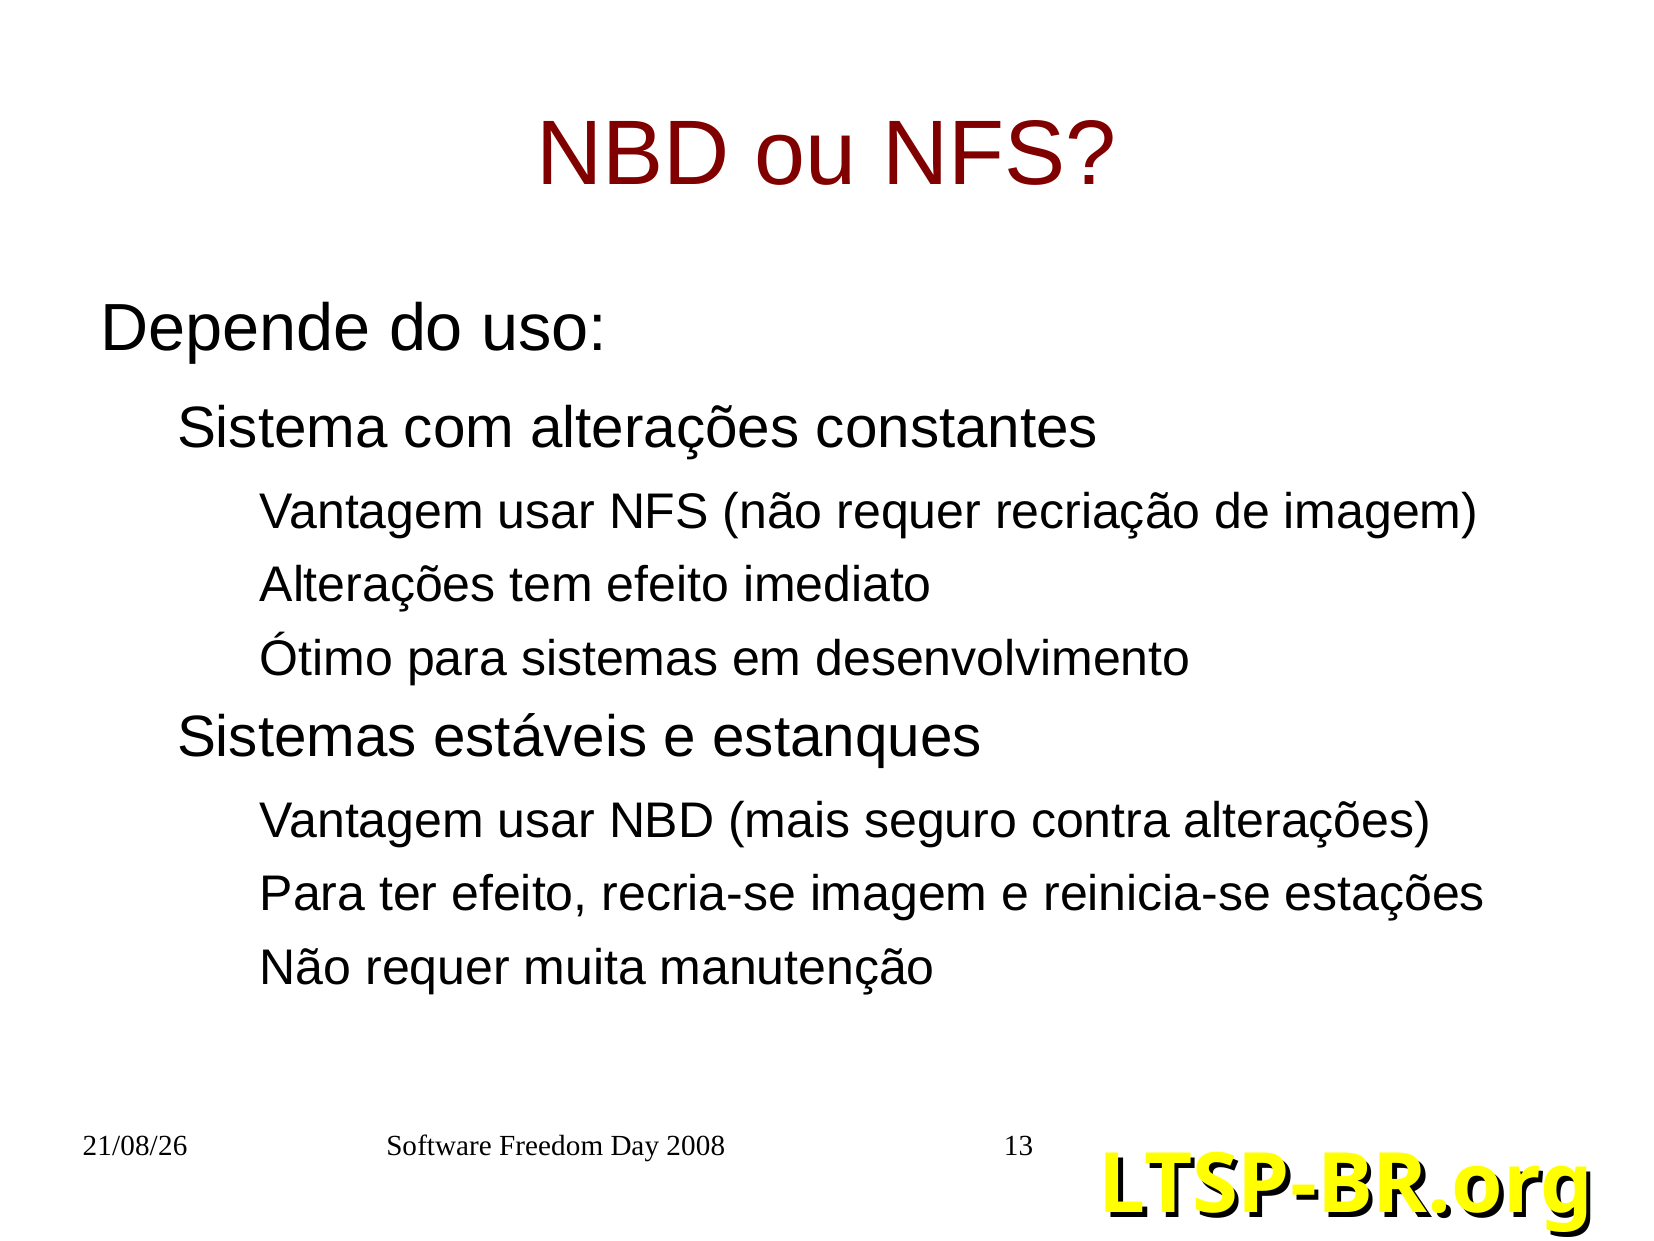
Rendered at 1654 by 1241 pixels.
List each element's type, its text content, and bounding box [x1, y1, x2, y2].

title NBD ou NFS? [82, 56, 1571, 250]
list Depende do uso: Sistema com alterações constantes Vantagem usar NFS (não requer recriação de imagem) Alterações tem efeito imediato Ótimo para sistemas em desenvolvimento Sistemas estáveis e estanques Vantagem usar NBD (mais seguro contra alterações) Para ter efeito, recria-se imagem e reinicia-se estações Não requer muita manutenção [82, 290, 1571, 1094]
